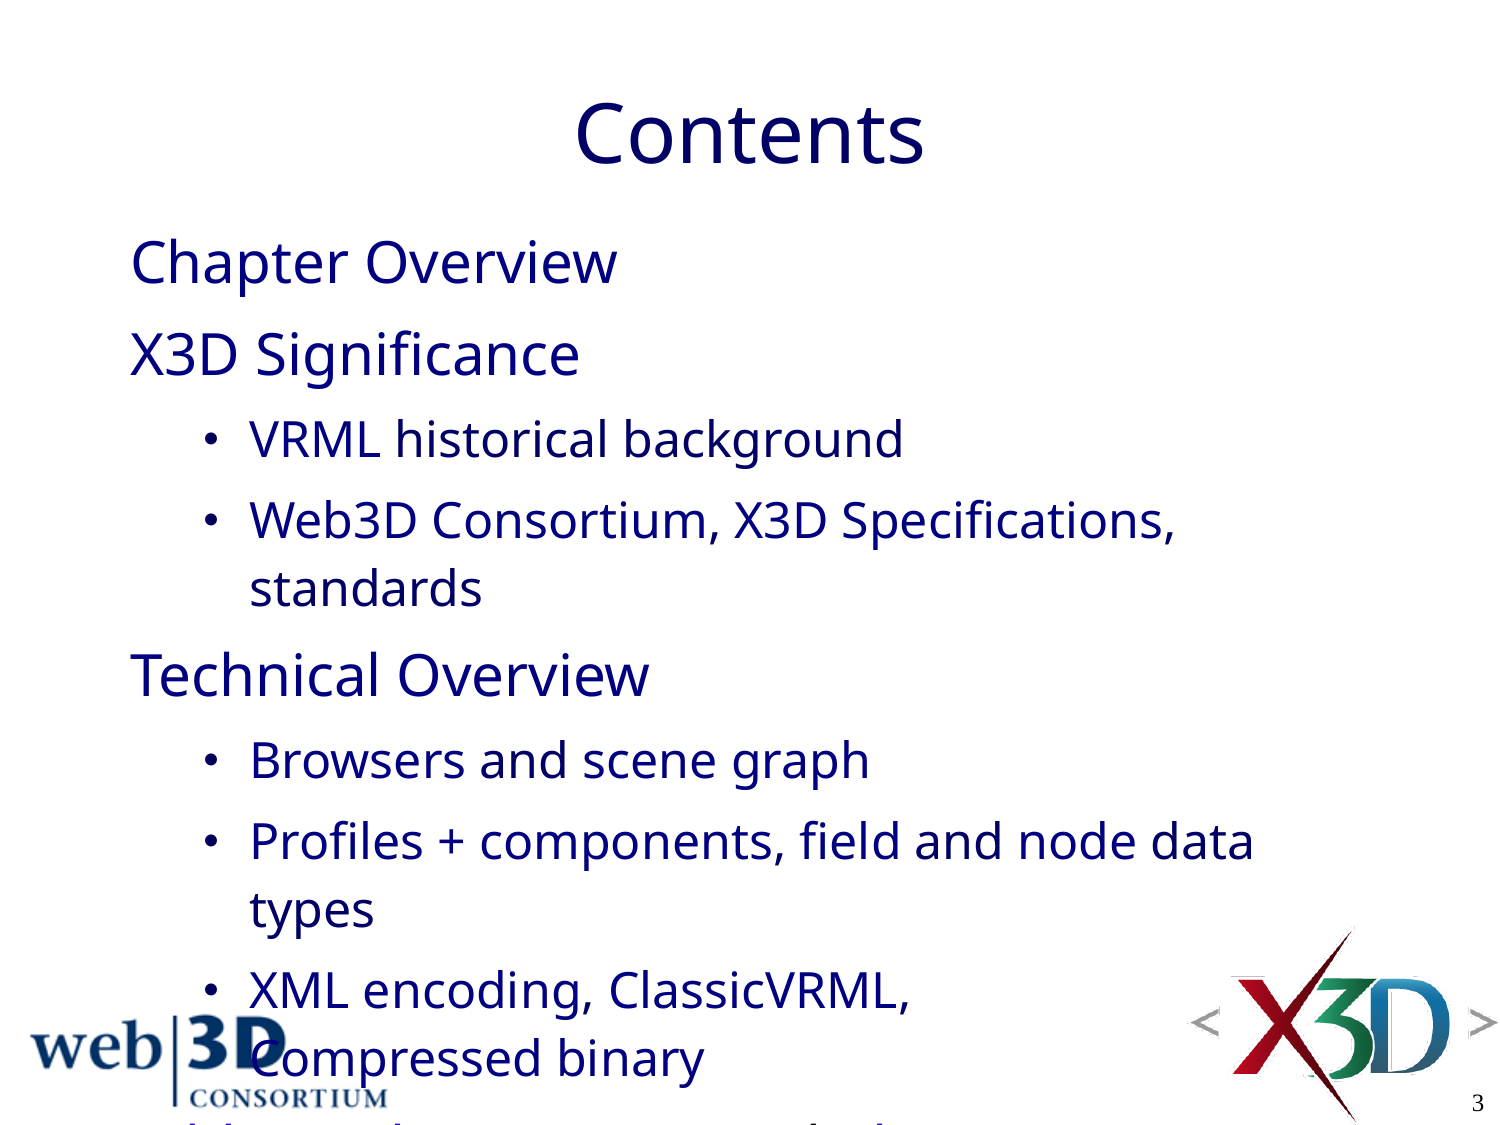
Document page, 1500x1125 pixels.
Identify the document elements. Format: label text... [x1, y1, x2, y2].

picture [12, 998, 413, 1118]
title Contents [112, 37, 1388, 213]
picture [1187, 926, 1500, 1125]
list Chapter Overview X3D Significance VRML historical background Web3D Consortium, X3D Specifications, standards Technical Overview Browsers and scene graph Profiles + components, field and node data types XML encoding, ClassicVRML, Compressed binary Additional Resources and Chapter Summary References and Book testimonials [112, 213, 1388, 995]
